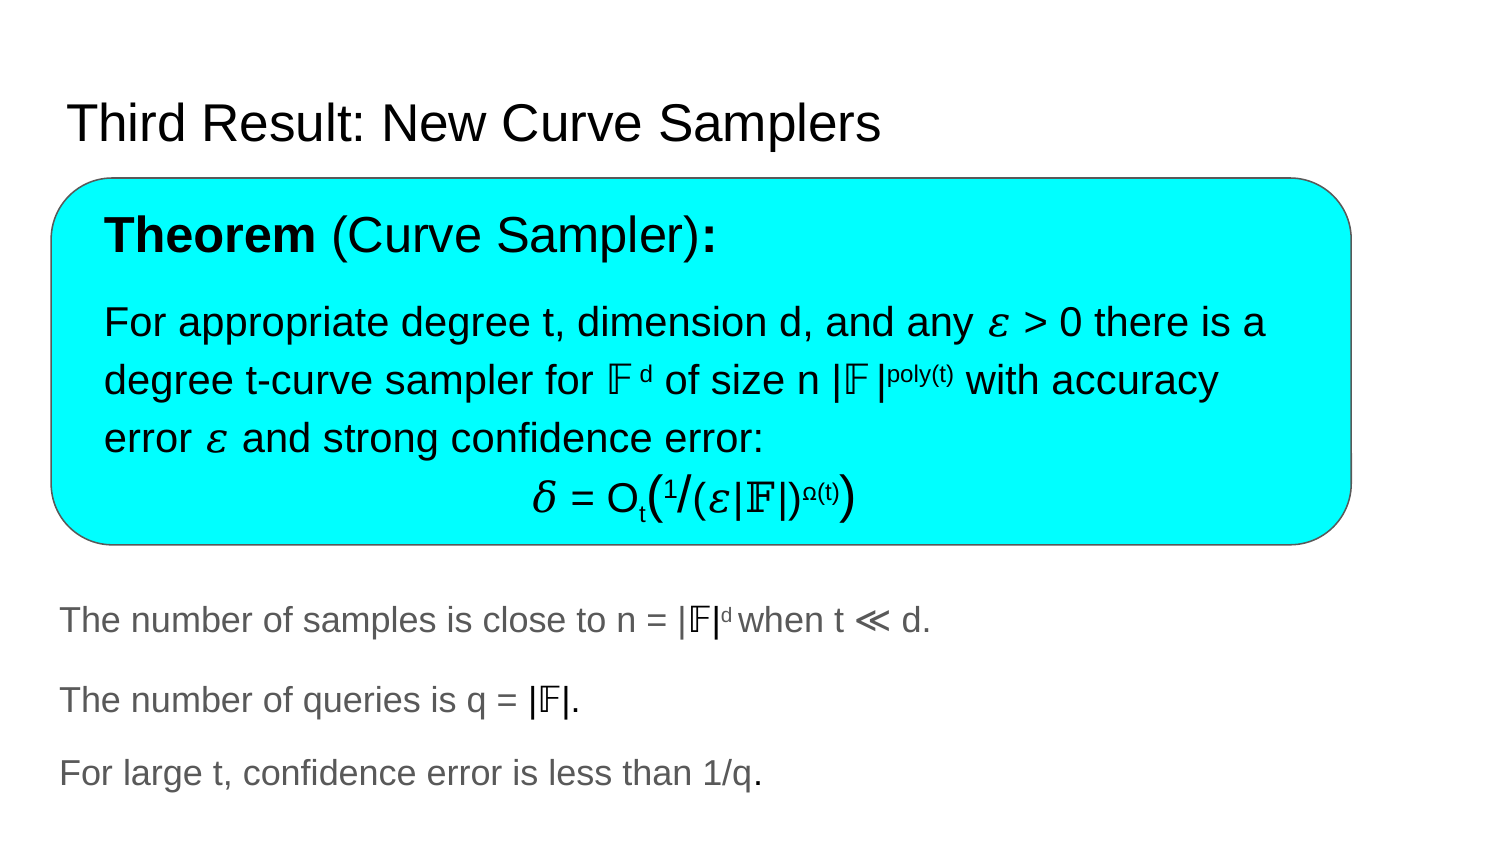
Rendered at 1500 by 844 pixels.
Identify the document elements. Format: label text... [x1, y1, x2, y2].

list Theorem (Curve Sampler): For appropriate degree t, dimension d, and any 𝜀 > 0 there is a degree t-curve sampler for 𝔽d of size n |𝔽|poly(t) with accuracy error 𝜀 and strong confidence error: 𝛿 = Ot(1/(𝜀|𝔽|)ꭥ(t)) [89, 178, 1299, 545]
text_box [51, 182, 89, 541]
list The number of samples is close to n = |𝔽|d when t ≪ d. The number of queries is q = |𝔽|. For large t, confidence error is less than 1/q. [44, 574, 1442, 809]
title Third Result: New Curve Samplers [51, 72, 1449, 167]
text_box [1299, 178, 1352, 545]
